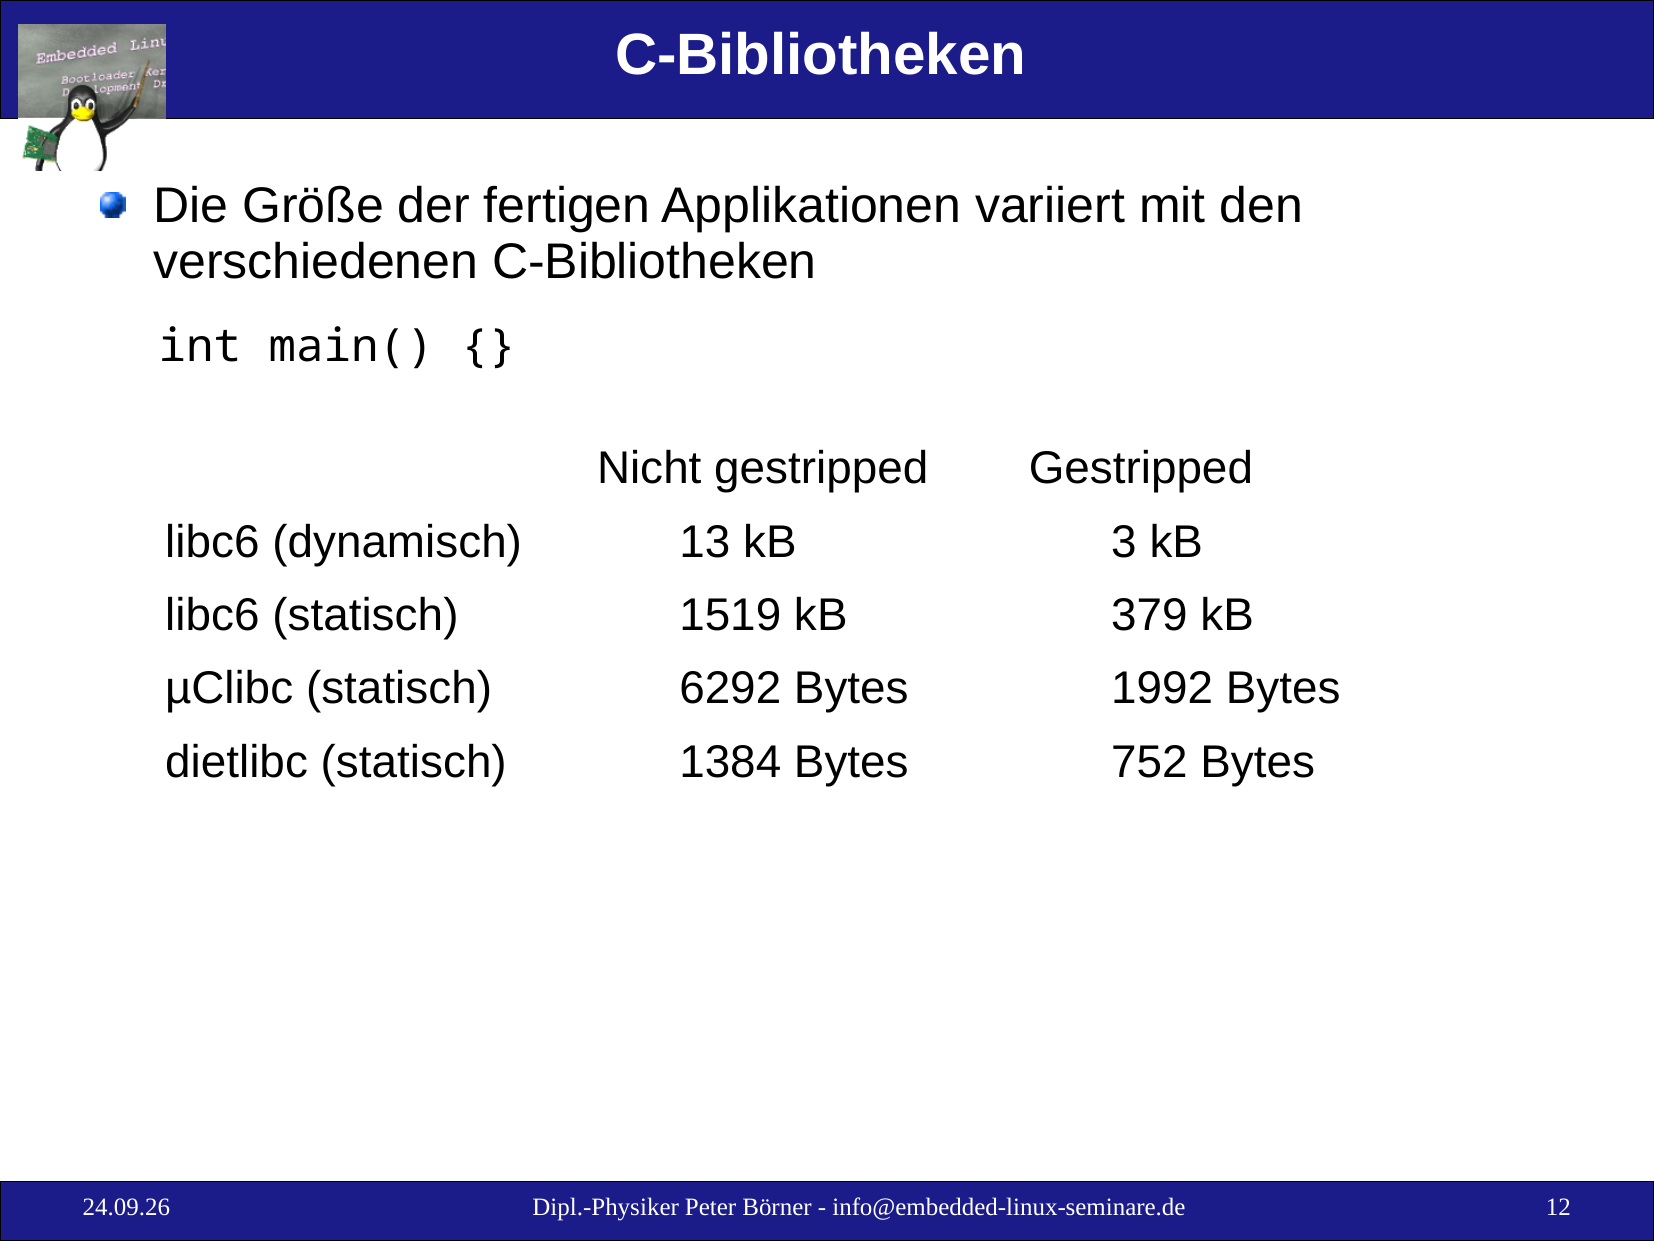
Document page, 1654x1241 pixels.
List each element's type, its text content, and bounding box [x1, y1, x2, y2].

title C-Bibliotheken [76, 19, 1565, 89]
list Die Größe der fertigen Applikationen variiert mit den verschiedenen C-Bibliotheken int main() {} Nicht gestripped Gestripped libc6 (dynamisch) 13 kB 3 kB libc6 (statisch) 1519 kB 379 kB µClibc (statisch) 6292 Bytes 1992 Bytes dietlibc (statisch) 1384 Bytes 752 Bytes [82, 177, 1571, 1144]
picture [18, 24, 166, 171]
